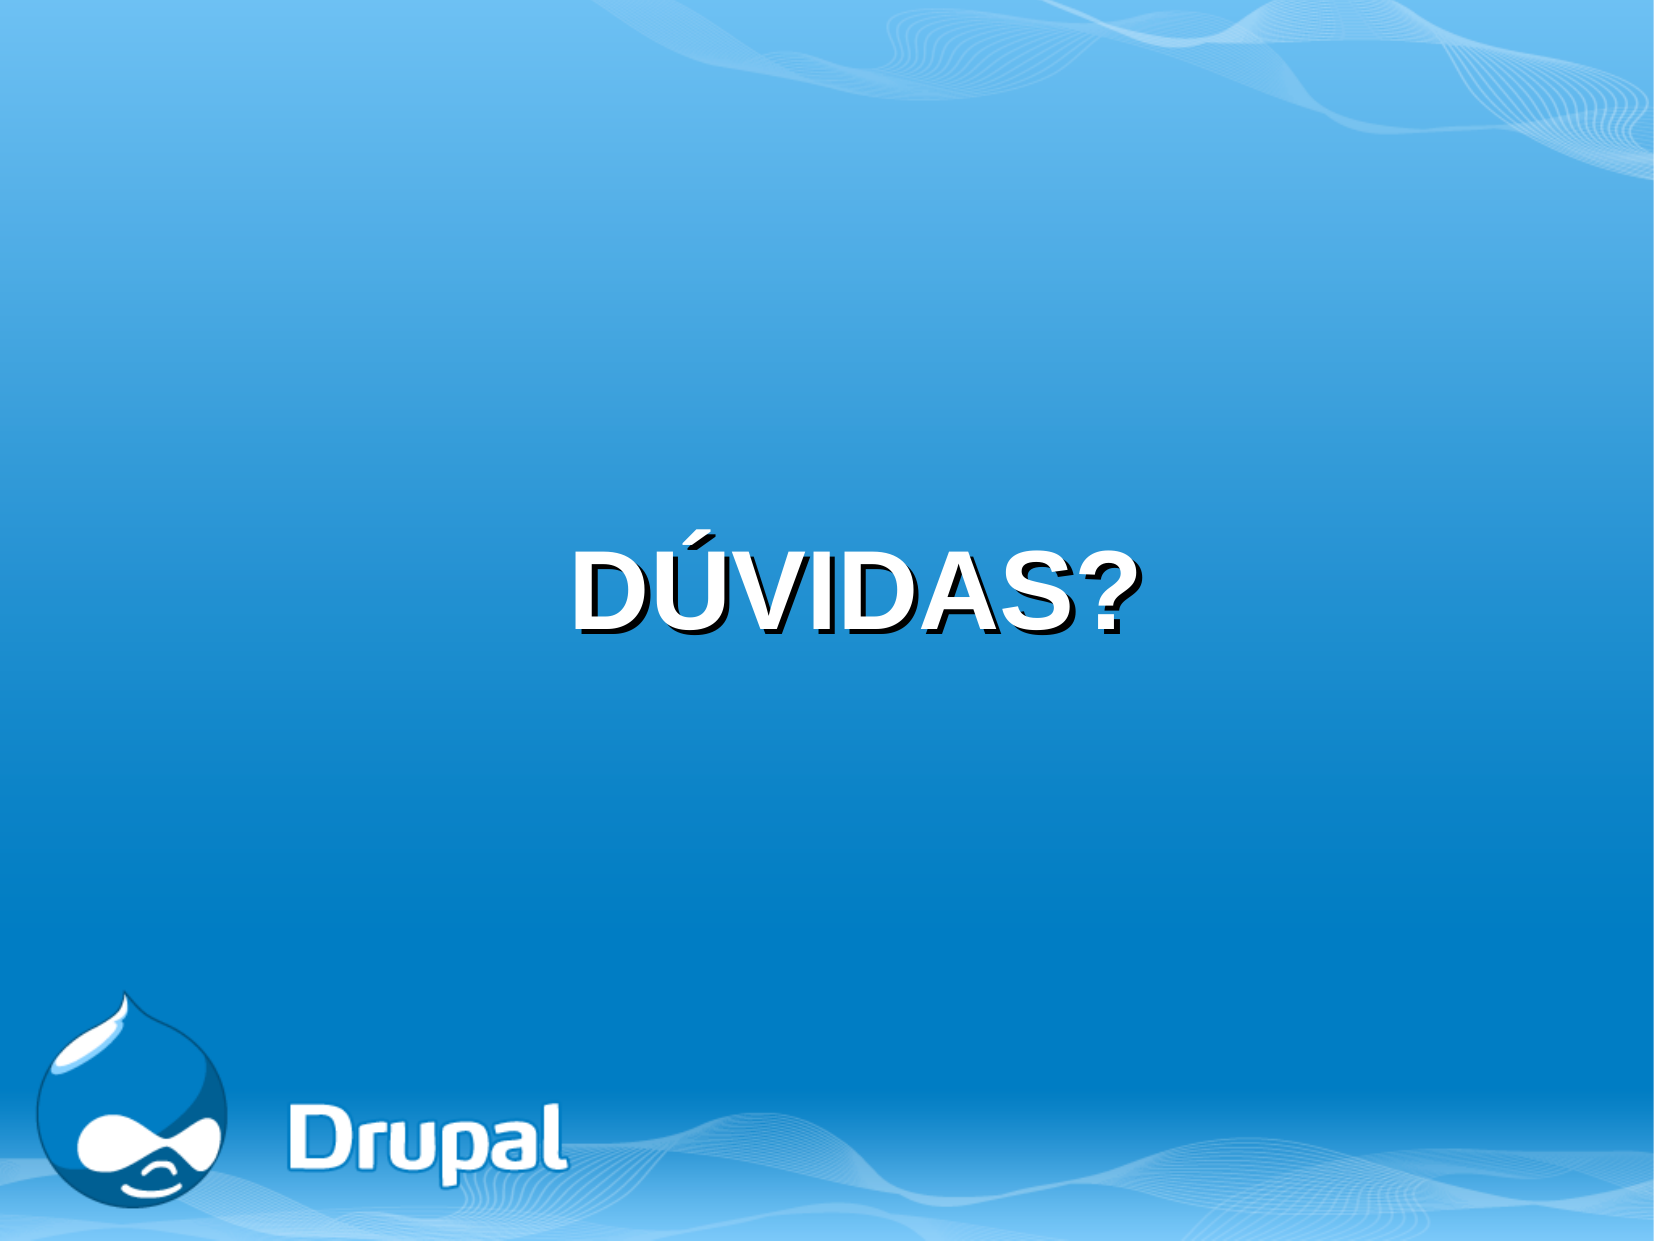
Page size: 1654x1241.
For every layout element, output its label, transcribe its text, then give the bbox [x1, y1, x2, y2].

picture [0, 0, 1654, 1241]
title DÚVIDAS? [112, 487, 1601, 694]
